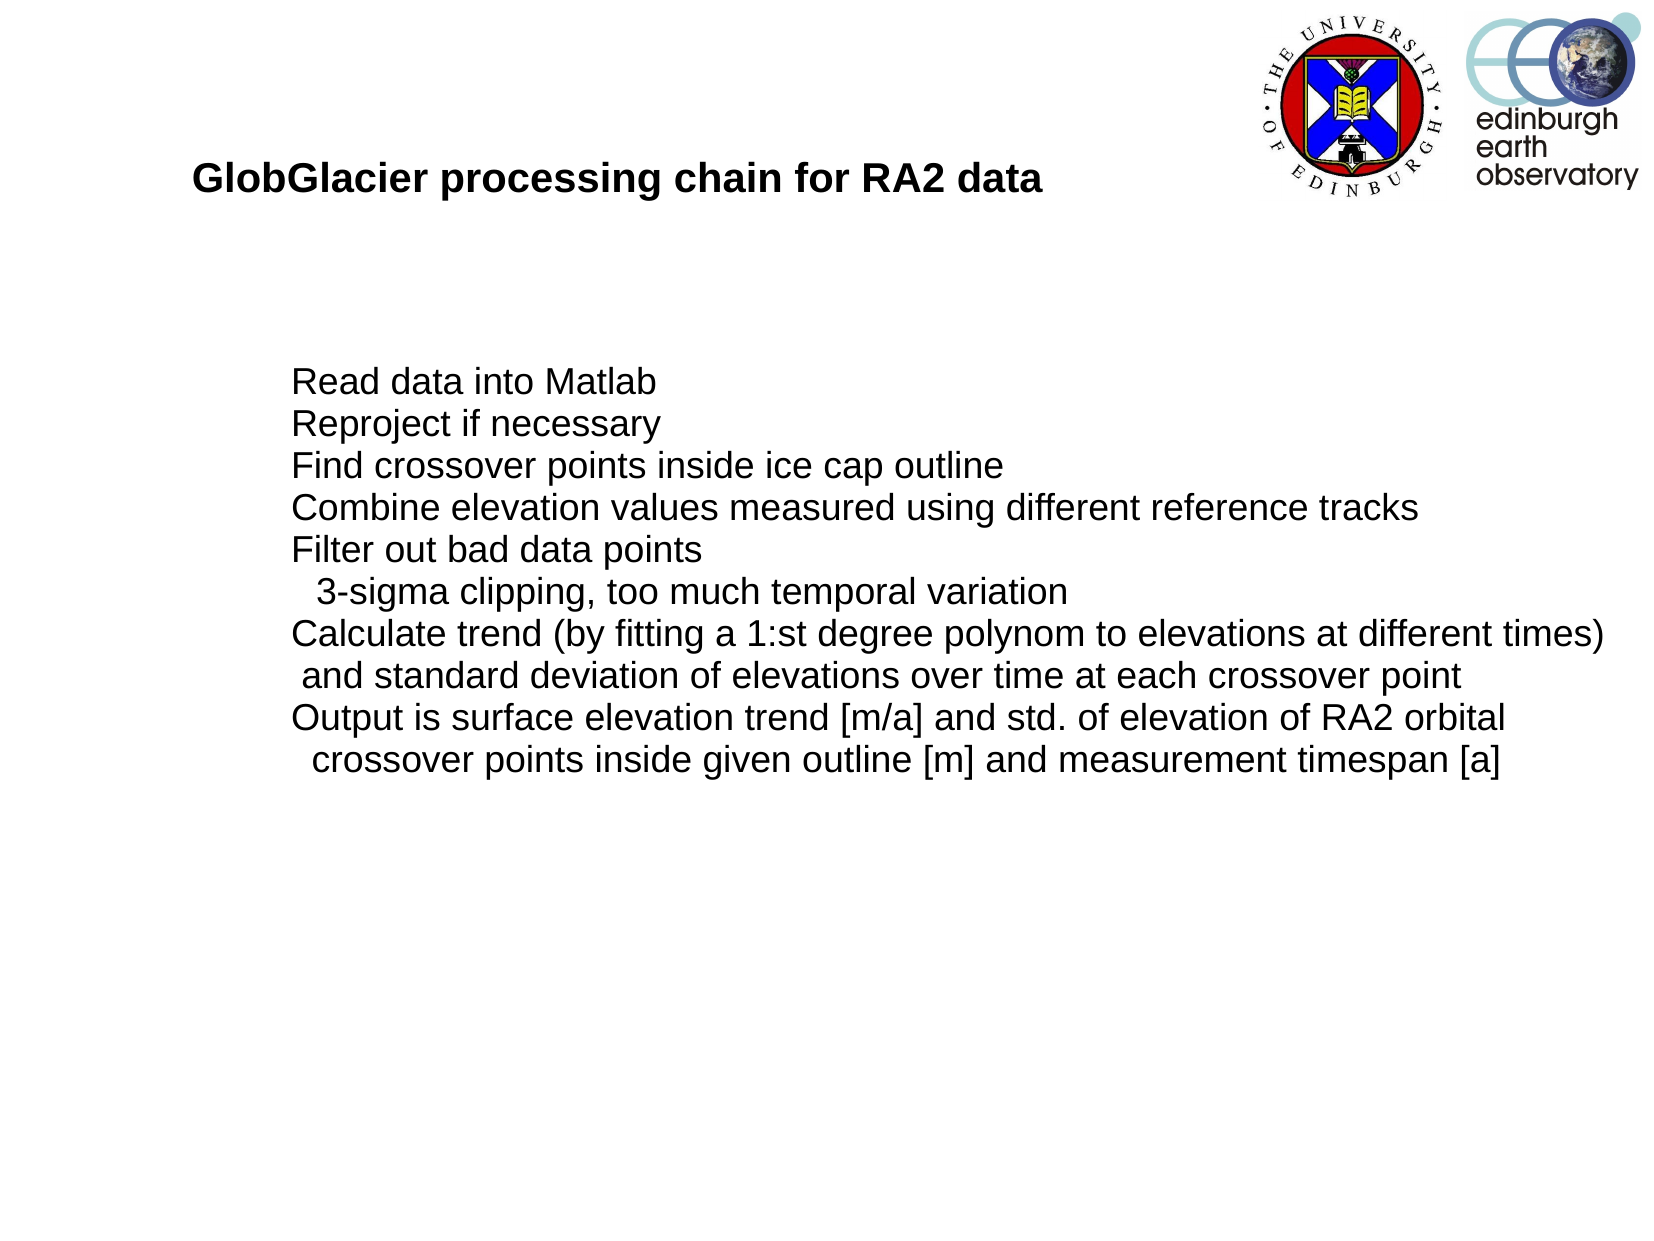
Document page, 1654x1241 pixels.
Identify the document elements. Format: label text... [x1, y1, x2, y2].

picture [1258, 10, 1447, 201]
text_box GlobGlacier processing chain for RA2 data [177, 147, 1059, 217]
text_box Read data into Matlab Reproject if necessary Find crossover points inside ice cap outline Combine elevation values measured using different reference tracks Filter out bad data points 3-sigma clipping, too much temporal variation Calculate trend (by fitting a 1:st degree polynom to elevations at different times) and standard deviation of elevations over time at each crossover point Output is surface elevation trend [m/a] and std. of elevation of RA2 orbital crossover points inside given outline [m] and measurement timespan [a] [265, 353, 1633, 833]
picture [1464, 11, 1642, 191]
